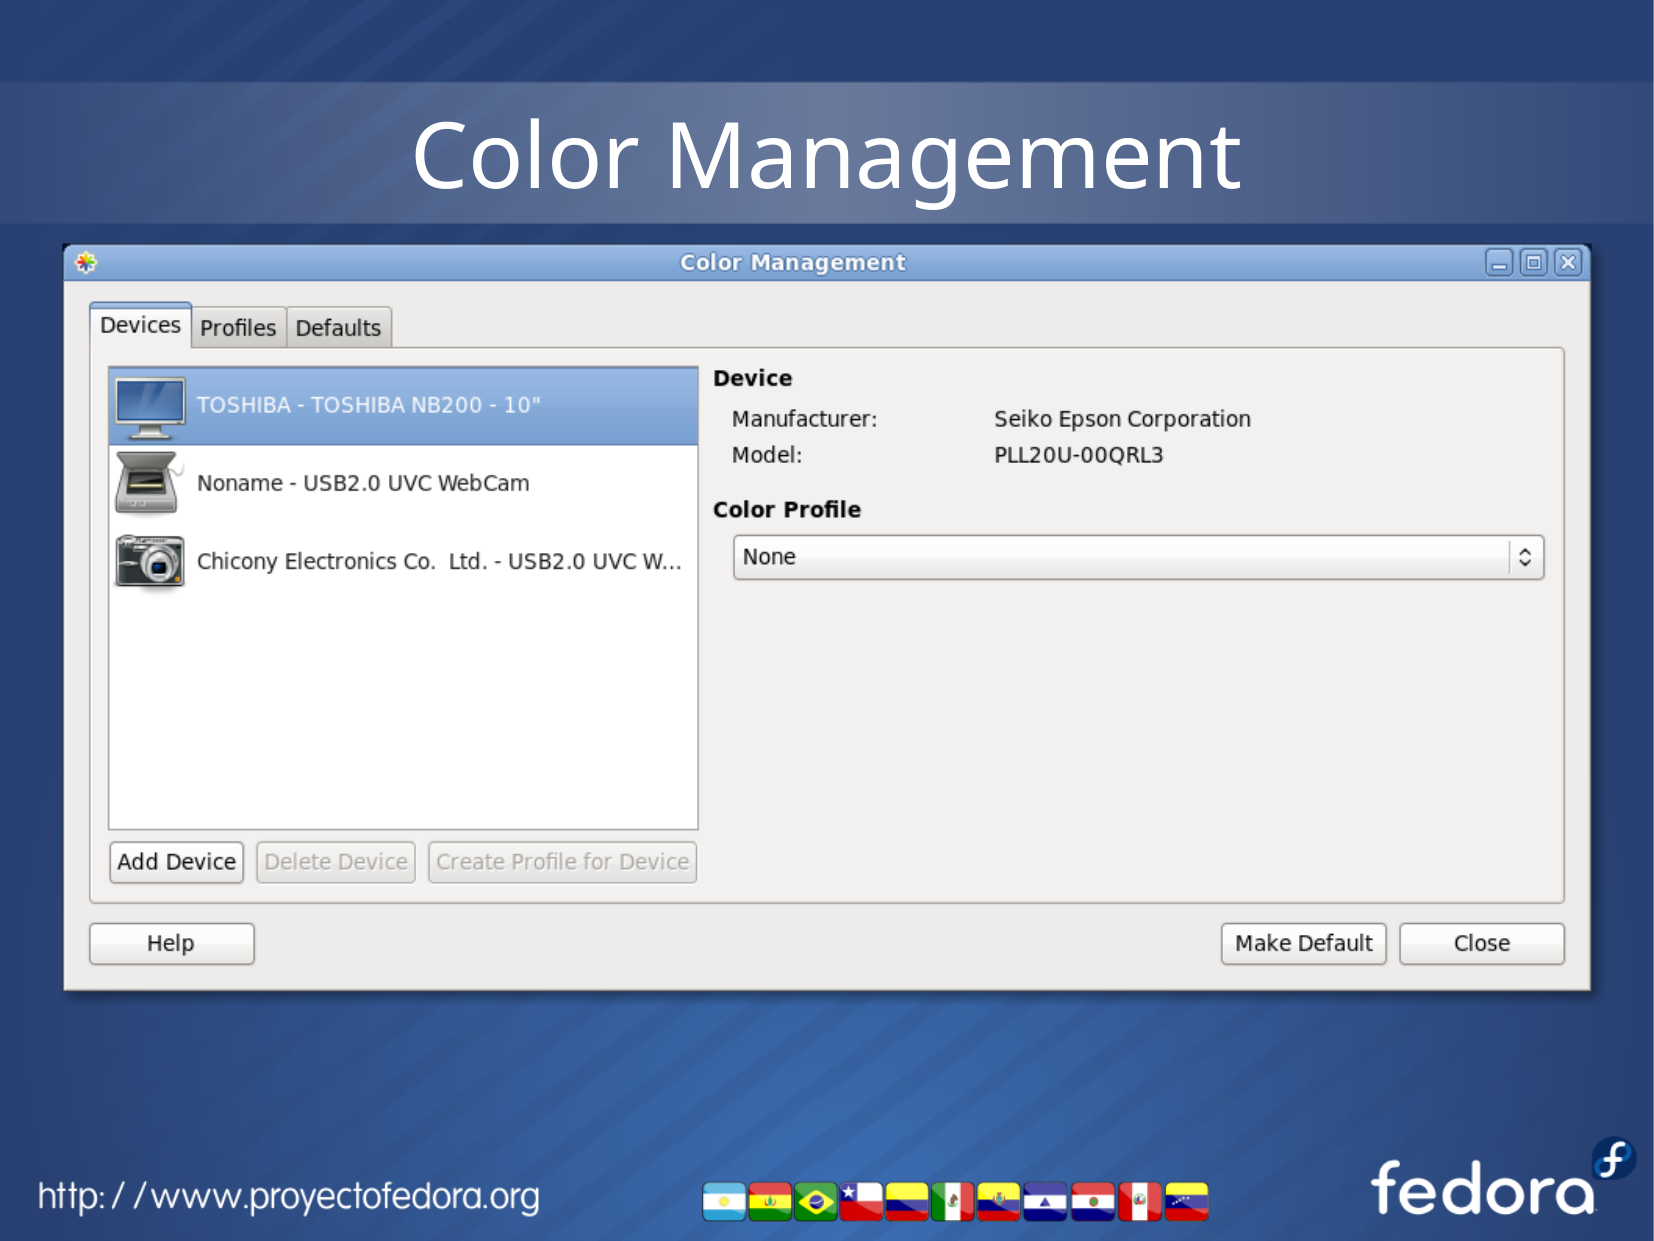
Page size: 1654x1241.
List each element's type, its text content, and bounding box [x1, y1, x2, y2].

picture [0, 0, 1654, 1241]
title Color Management [82, 56, 1571, 236]
